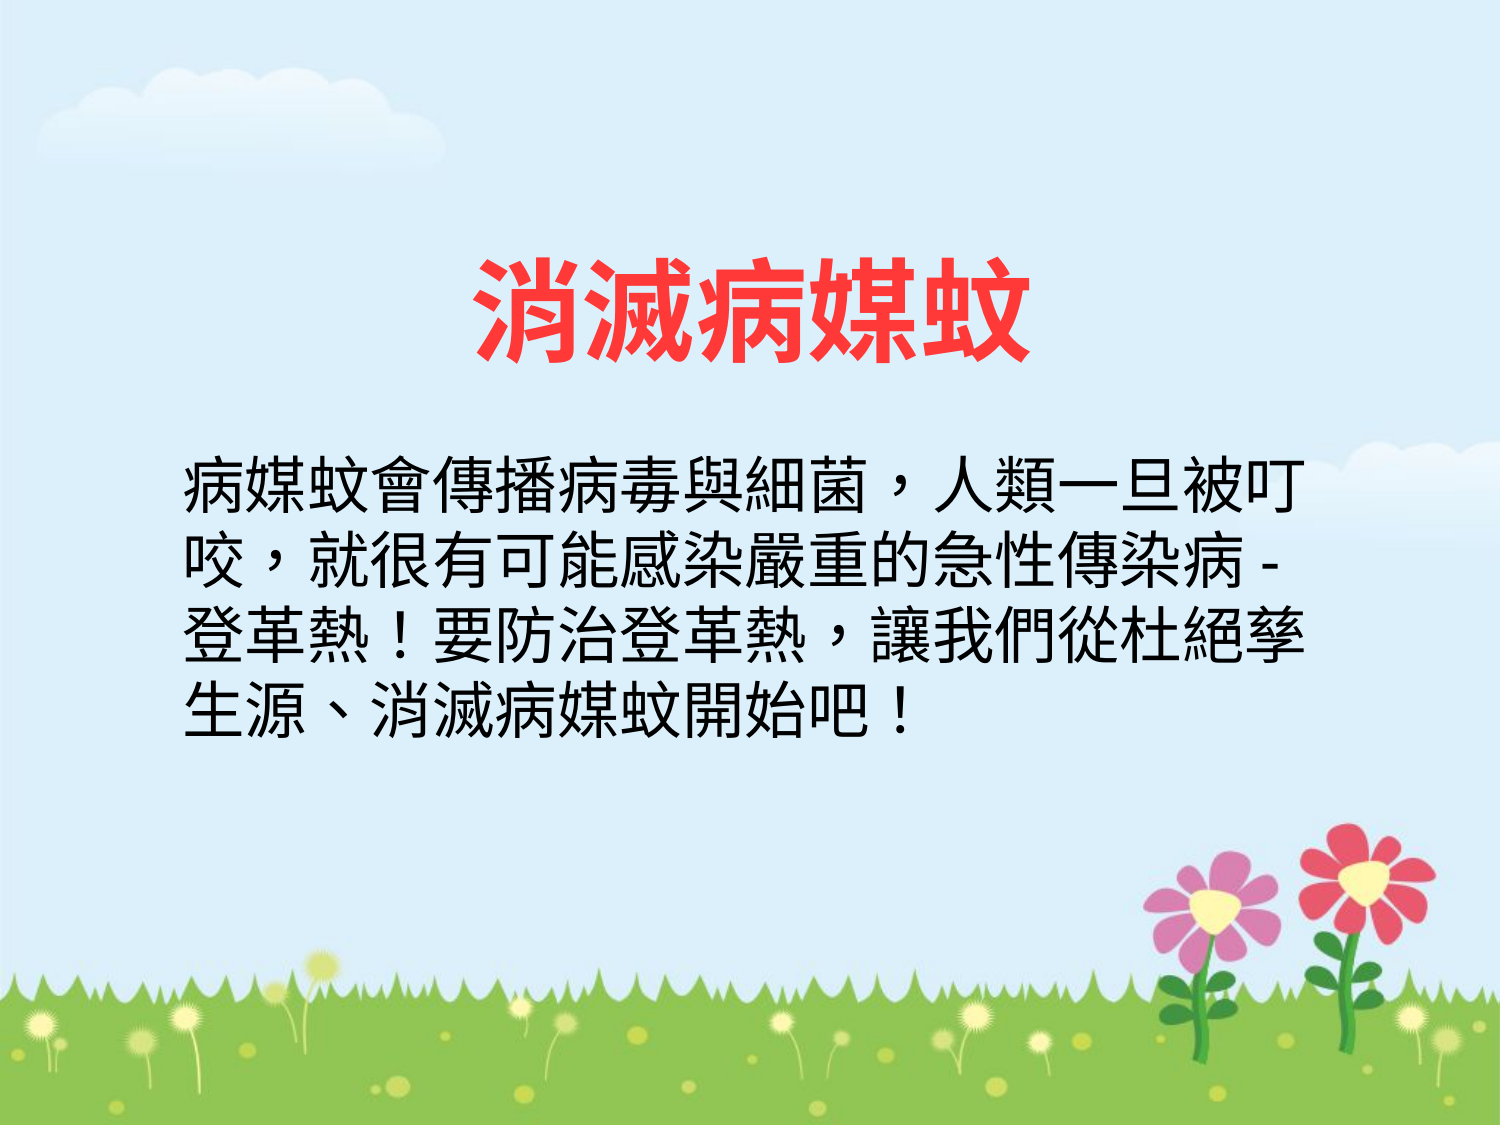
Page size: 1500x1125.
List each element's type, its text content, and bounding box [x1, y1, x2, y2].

text_box 消滅病媒蚊 [248, 233, 1255, 384]
text_box 病媒蚊會傳播病毒與細菌，人類一旦被叮咬，就很有可能感染嚴重的急性傳染病-登革熱！要防治登革熱，讓我們從杜絕孳生源、消滅病媒蚊開始吧！ [167, 438, 1336, 754]
picture [0, 0, 1500, 1125]
